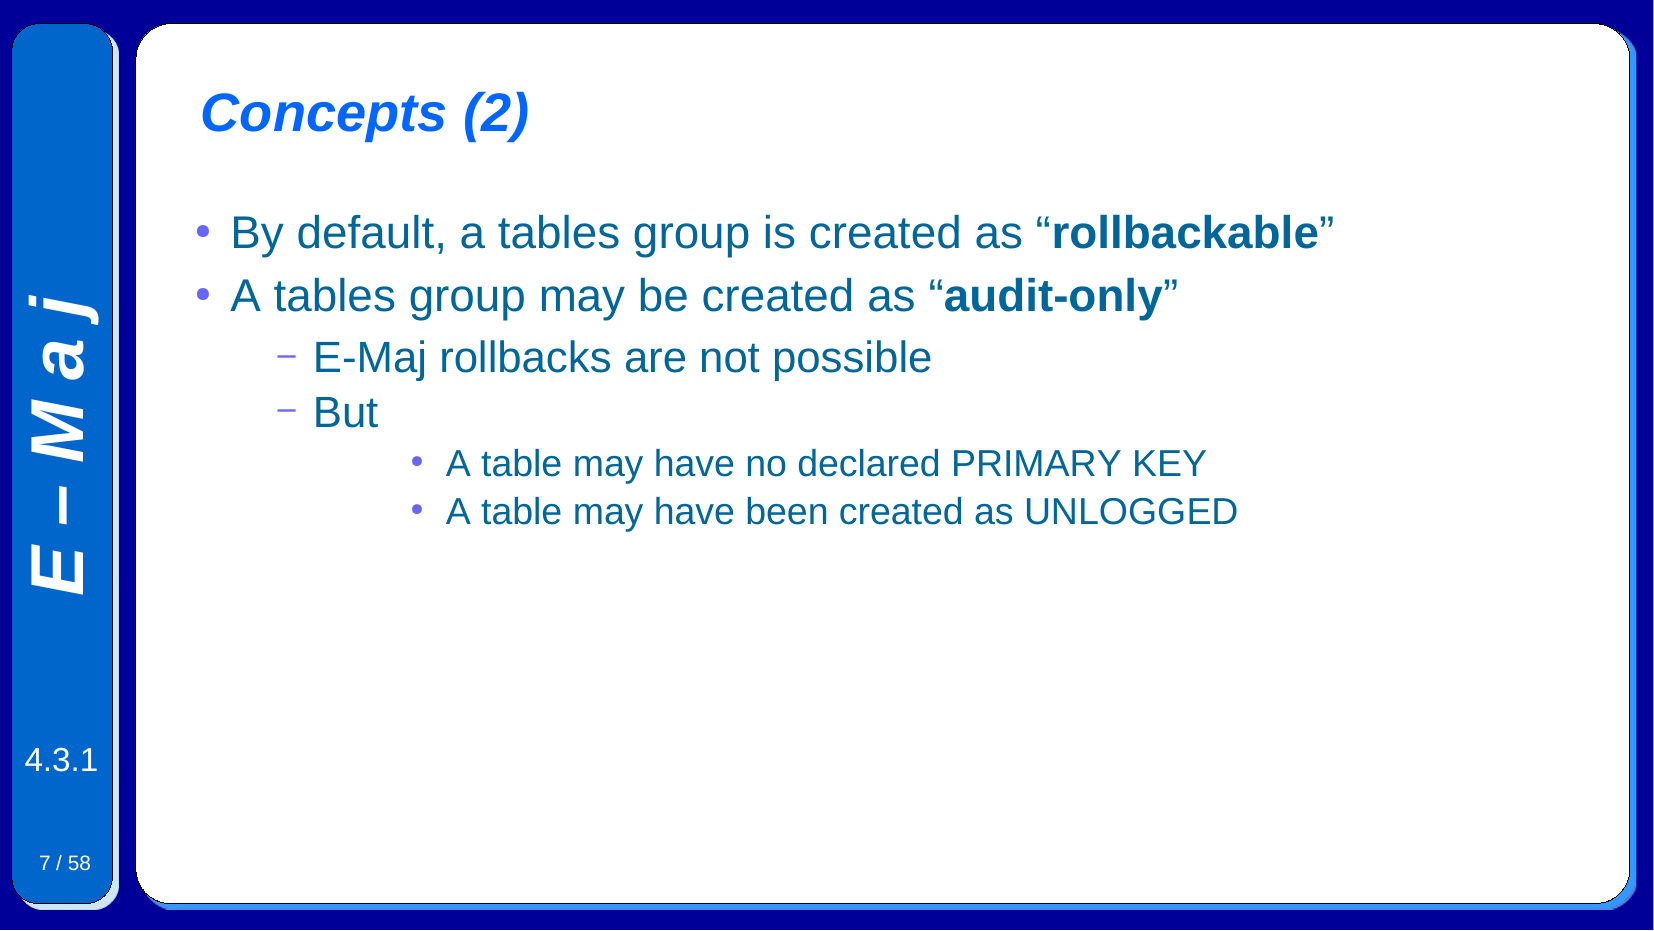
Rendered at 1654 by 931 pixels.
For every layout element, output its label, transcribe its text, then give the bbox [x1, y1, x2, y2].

title Concepts (2) [200, 34, 1575, 191]
list By default, a tables group is created as “rollbackable” A tables group may be created as “audit-only” E-Maj rollbacks are not possible But A table may have no declared PRIMARY KEY A table may have been created as UNLOGGED [177, 206, 1587, 827]
